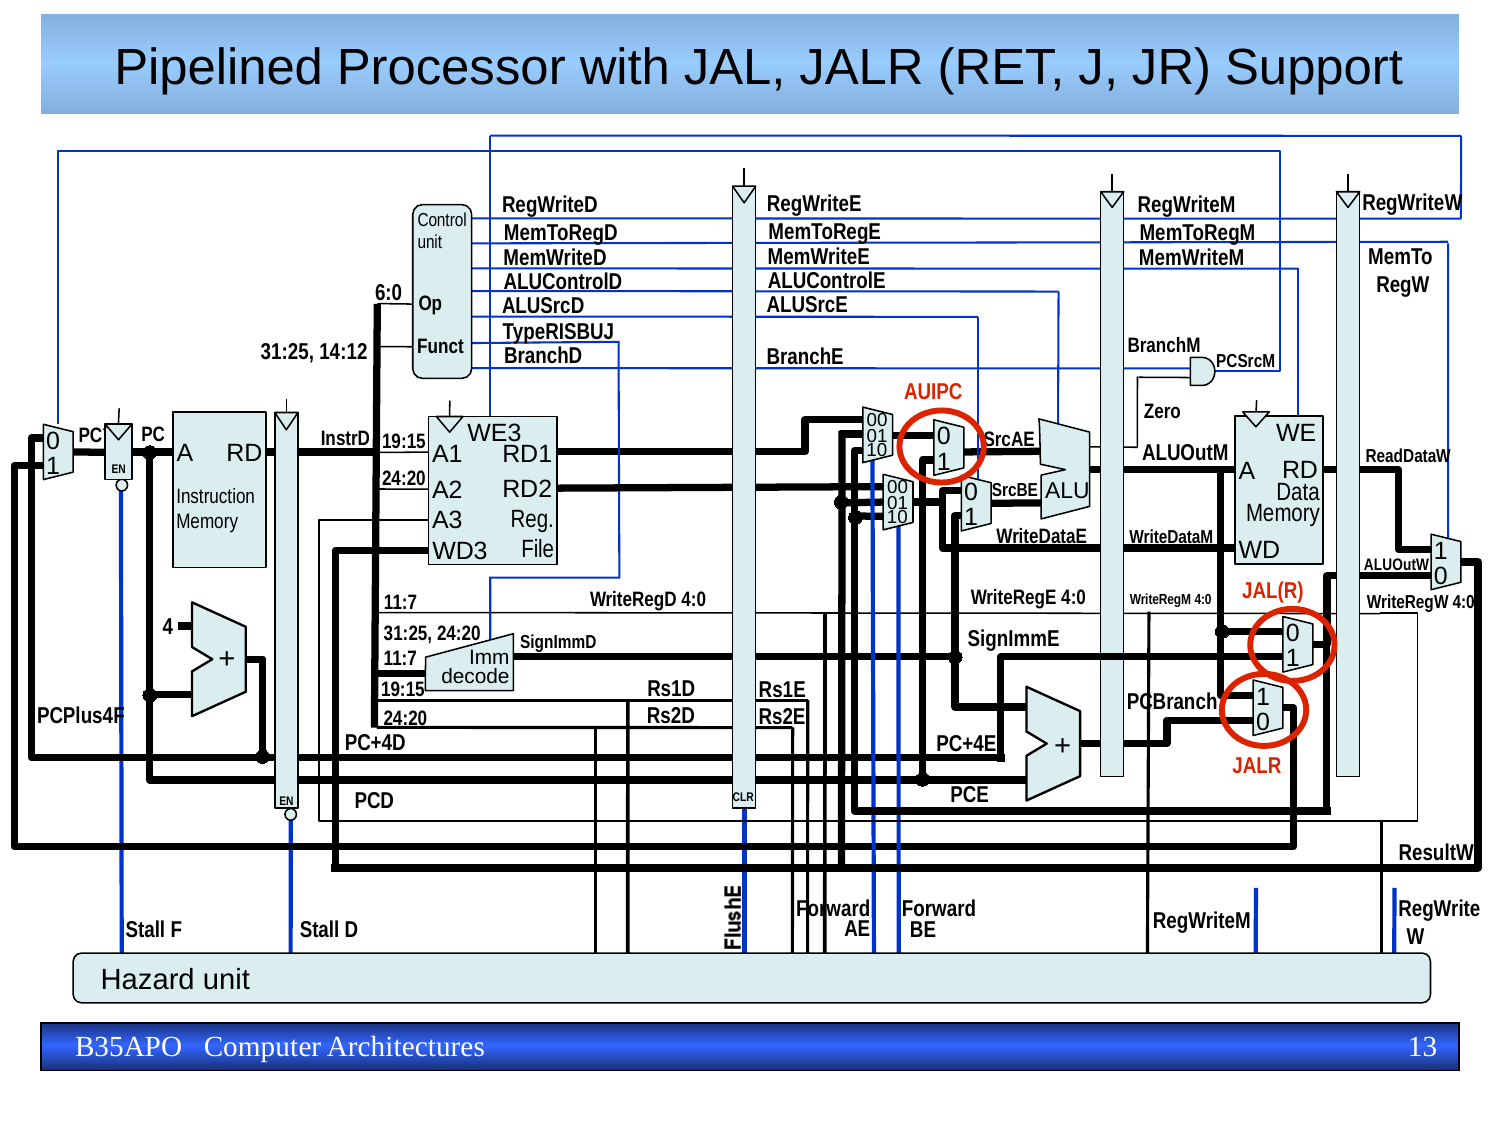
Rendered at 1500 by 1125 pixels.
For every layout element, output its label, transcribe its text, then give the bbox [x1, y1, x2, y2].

text_box 1 [1430, 534, 1449, 559]
text_box 0 [933, 419, 952, 445]
text_box PCBranch [1126, 686, 1218, 714]
text_box SignImmE [959, 623, 1060, 652]
text_box BranchE [766, 341, 845, 370]
text_box [1301, 620, 1313, 668]
text_box WriteDataM [1129, 524, 1214, 548]
text_box ALUControlD [503, 266, 623, 295]
text_box WriteRegM 4:0 [1129, 589, 1212, 608]
text_box [192, 602, 246, 717]
text_box MemWriteM [1138, 242, 1245, 271]
picture [709, 872, 748, 953]
text_box Forward BE [901, 893, 977, 943]
text_box [1041, 504, 1090, 519]
text_box Data Memory [1234, 416, 1323, 564]
text_box RegWriteM [1152, 905, 1261, 934]
text_box PCE [950, 779, 989, 807]
text_box RD1 [524, 447, 534, 460]
text_box PC´ [71, 421, 108, 447]
text_box 00 [868, 414, 874, 423]
text_box 0 [960, 475, 979, 500]
text_box 0 [1288, 625, 1296, 639]
text_box Rs1D [647, 673, 696, 700]
text_box Reg. File [428, 416, 558, 565]
text_box 1 [1282, 641, 1301, 672]
text_box WriteRegD 4:0 [585, 585, 711, 611]
text_box ALUSrcE [766, 289, 849, 318]
text_box WD [1234, 533, 1286, 564]
text_box [834, 495, 849, 509]
text_box 19:15 [382, 427, 427, 453]
text_box SrcBE [991, 477, 1039, 501]
text_box Stall D [299, 914, 359, 942]
text_box A [173, 436, 194, 467]
text_box ReadDataW [1358, 443, 1451, 467]
text_box 1 [933, 445, 952, 476]
text_box A3 [428, 503, 464, 534]
text_box [61, 428, 74, 476]
text_box Op [418, 289, 443, 315]
text_box Imm decode [425, 622, 514, 688]
text_box [888, 413, 893, 457]
text_box 1 [42, 449, 61, 480]
text_box BranchD [504, 340, 583, 369]
text_box [1038, 418, 1090, 476]
text_box PCSrcM [1216, 348, 1276, 371]
text_box RD [222, 436, 267, 467]
text_box [274, 412, 298, 808]
text_box [948, 650, 963, 663]
text_box BranchM [1127, 331, 1201, 357]
text_box Stall F [125, 914, 183, 942]
text_box 00 [879, 414, 885, 423]
text_box ResultW [1390, 837, 1474, 866]
text_box Reg. File [428, 416, 454, 437]
text_box RD [1264, 453, 1322, 484]
text_box MemToRegD [503, 217, 618, 246]
text_box Instruction Memory [173, 412, 267, 568]
text_box 10 [862, 437, 888, 461]
text_box JALR [1232, 750, 1282, 779]
text_box 10 [883, 504, 909, 528]
text_box 0 [42, 424, 61, 449]
text_box 11:7 [383, 588, 418, 614]
text_box 0 [49, 433, 57, 447]
text_box 6:0 [375, 277, 403, 306]
text_box [997, 754, 1005, 762]
text_box Forward AE [796, 893, 871, 942]
text_box 10 [878, 446, 884, 455]
text_box 01 [883, 490, 909, 504]
text_box 24:20 [382, 464, 427, 490]
text_box 00 [863, 407, 888, 423]
text_box [1271, 684, 1283, 732]
text_box MemToRegE [768, 216, 882, 245]
text_box 01 [889, 497, 895, 504]
text_box A1 [428, 437, 464, 468]
text_box [142, 688, 157, 703]
text_box MemWriteE [767, 241, 871, 270]
text_box 24:20 [383, 704, 428, 730]
text_box [1026, 686, 1081, 801]
picture [709, 860, 748, 864]
text_box CLR [732, 788, 755, 804]
text_box [255, 749, 270, 764]
text_box PC+4E [936, 728, 997, 757]
text_box A [1234, 454, 1270, 485]
text_box 31:25, 24:20 11:7 [383, 619, 482, 670]
text_box 1 [960, 500, 979, 531]
text_box 00 [889, 481, 895, 490]
text_box InstrD [320, 424, 371, 450]
text_box TypeRISBUJ [502, 316, 615, 345]
text_box RegWriteE [766, 188, 862, 217]
text_box PC [134, 420, 166, 446]
text_box 0 [967, 484, 975, 498]
text_box Rs2E [758, 701, 806, 730]
text_box 0 [1282, 616, 1301, 641]
text_box RegWriteM [1137, 189, 1236, 218]
text_box Hazard unit [73, 953, 1431, 1003]
text_box MemWriteD [503, 242, 607, 266]
text_box ALU [1039, 476, 1096, 504]
text_box ALUControlE [768, 265, 886, 294]
text_box + [214, 639, 239, 675]
title Pipelined Processor with JAL, JALR (RET, J, JR) Support [41, 14, 1459, 114]
text_box WE3 [454, 416, 526, 447]
text_box PCD [354, 785, 395, 814]
text_box RD2 [498, 472, 556, 503]
text_box Zero [1143, 398, 1182, 424]
text_box MemToRegM [1139, 217, 1256, 246]
text_box [1449, 538, 1461, 586]
text_box Funct [416, 332, 464, 358]
text_box [732, 186, 756, 808]
text_box RegWriteD [502, 190, 599, 218]
text_box [1215, 624, 1229, 639]
text_box MemTo RegW [1368, 242, 1434, 298]
text_box WriteRegW 4:0 [1360, 589, 1475, 613]
text_box 0 [1430, 559, 1449, 589]
text_box [979, 479, 992, 527]
text_box 00 [899, 481, 905, 490]
text_box 4 [162, 611, 174, 639]
text_box [1323, 807, 1331, 815]
text_box [331, 864, 339, 872]
text_box PCPlus4F [37, 700, 126, 729]
text_box [105, 424, 132, 491]
text_box PC+4D [344, 727, 407, 756]
text_box 01 [863, 423, 888, 446]
text_box EN [279, 792, 294, 808]
text_box WriteRegE 4:0 [970, 583, 1087, 610]
text_box 1 [1252, 680, 1271, 705]
text_box [909, 480, 913, 524]
text_box AUIPC [904, 376, 963, 404]
text_box EN [111, 461, 126, 477]
text_box ALUOutM [1142, 437, 1229, 466]
text_box RD1 [498, 437, 556, 468]
text_box Control unit [412, 204, 472, 379]
text_box WE [1272, 416, 1324, 447]
text_box WriteDataE [989, 522, 1088, 548]
text_box ALUOutW [1357, 553, 1430, 574]
text_box RegWriteW [1362, 187, 1463, 216]
text_box A2 [428, 473, 464, 503]
text_box [436, 416, 463, 433]
text_box [916, 773, 929, 787]
text_box SignImmD [513, 629, 597, 653]
text_box Rs1E [758, 674, 806, 701]
text_box [848, 510, 863, 525]
text_box Rs2D [646, 700, 696, 729]
text_box [1190, 357, 1215, 386]
text_box ALUSrcD [502, 291, 585, 316]
text_box [952, 424, 964, 471]
text_box 00 [883, 475, 909, 490]
text_box 19:15 [380, 675, 425, 701]
text_box 0 [1252, 705, 1271, 736]
text_box [1100, 660, 1124, 777]
text_box [142, 445, 157, 460]
text_box WD3 [428, 534, 489, 565]
text_box [284, 808, 297, 821]
text_box 31:25, 14:12 [260, 336, 374, 365]
text_box RD1 [506, 447, 516, 453]
text_box RegWrite W [1398, 893, 1488, 949]
text_box [1100, 191, 1124, 653]
text_box [1336, 191, 1360, 777]
text_box SrcAE [983, 425, 1035, 451]
text_box + [1050, 725, 1075, 761]
text_box JAL(R) [1242, 575, 1304, 604]
text_box [1242, 411, 1270, 427]
